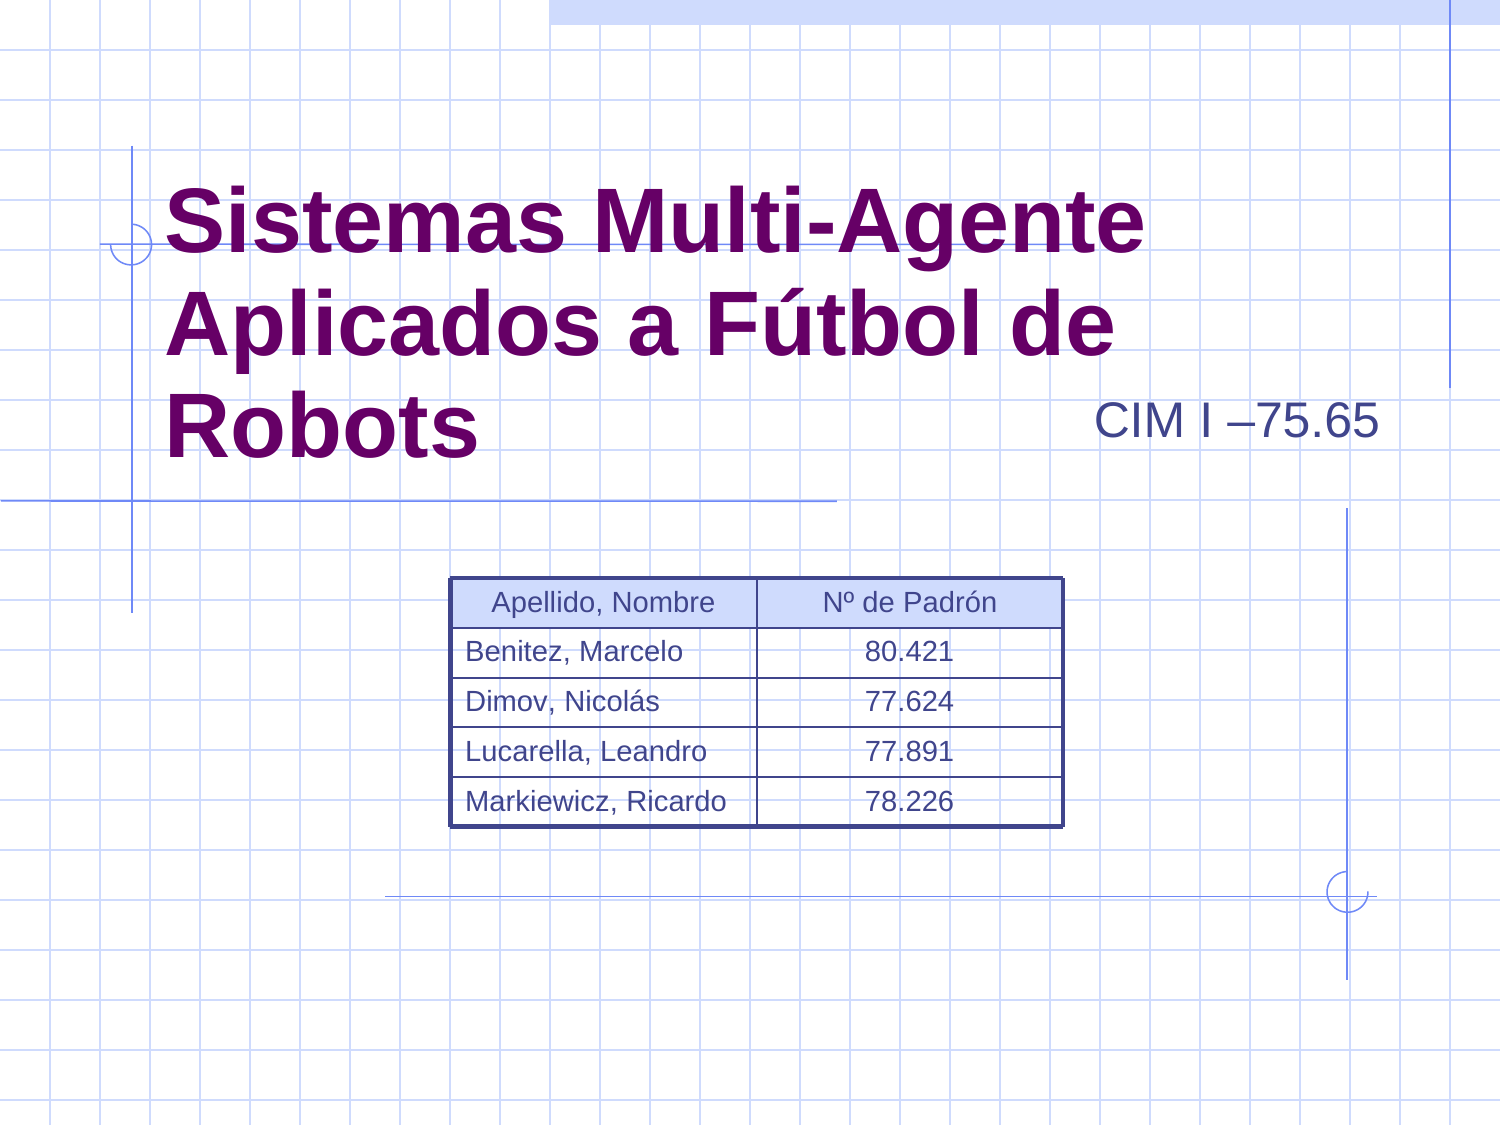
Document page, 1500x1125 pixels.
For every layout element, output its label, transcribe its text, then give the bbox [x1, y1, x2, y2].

text_box Benitez, Marcelo [453, 629, 756, 677]
text_box 78.226 [758, 778, 1061, 824]
title Sistemas Multi-Agente Aplicados a Fútbol de Robots [150, 137, 1438, 588]
subtitle CIM I –75.65 [1003, 384, 1408, 473]
text_box Apellido, Nombre [453, 580, 756, 627]
text_box 77.891 [758, 728, 1061, 776]
text_box 80.421 [758, 629, 1061, 677]
text_box Dimov, Nicolás [453, 679, 756, 726]
text_box 77.624 [758, 679, 1061, 726]
text_box Lucarella, Leandro [453, 728, 756, 776]
text_box Nº de Padrón [758, 580, 1061, 627]
text_box Markiewicz, Ricardo [453, 778, 756, 824]
